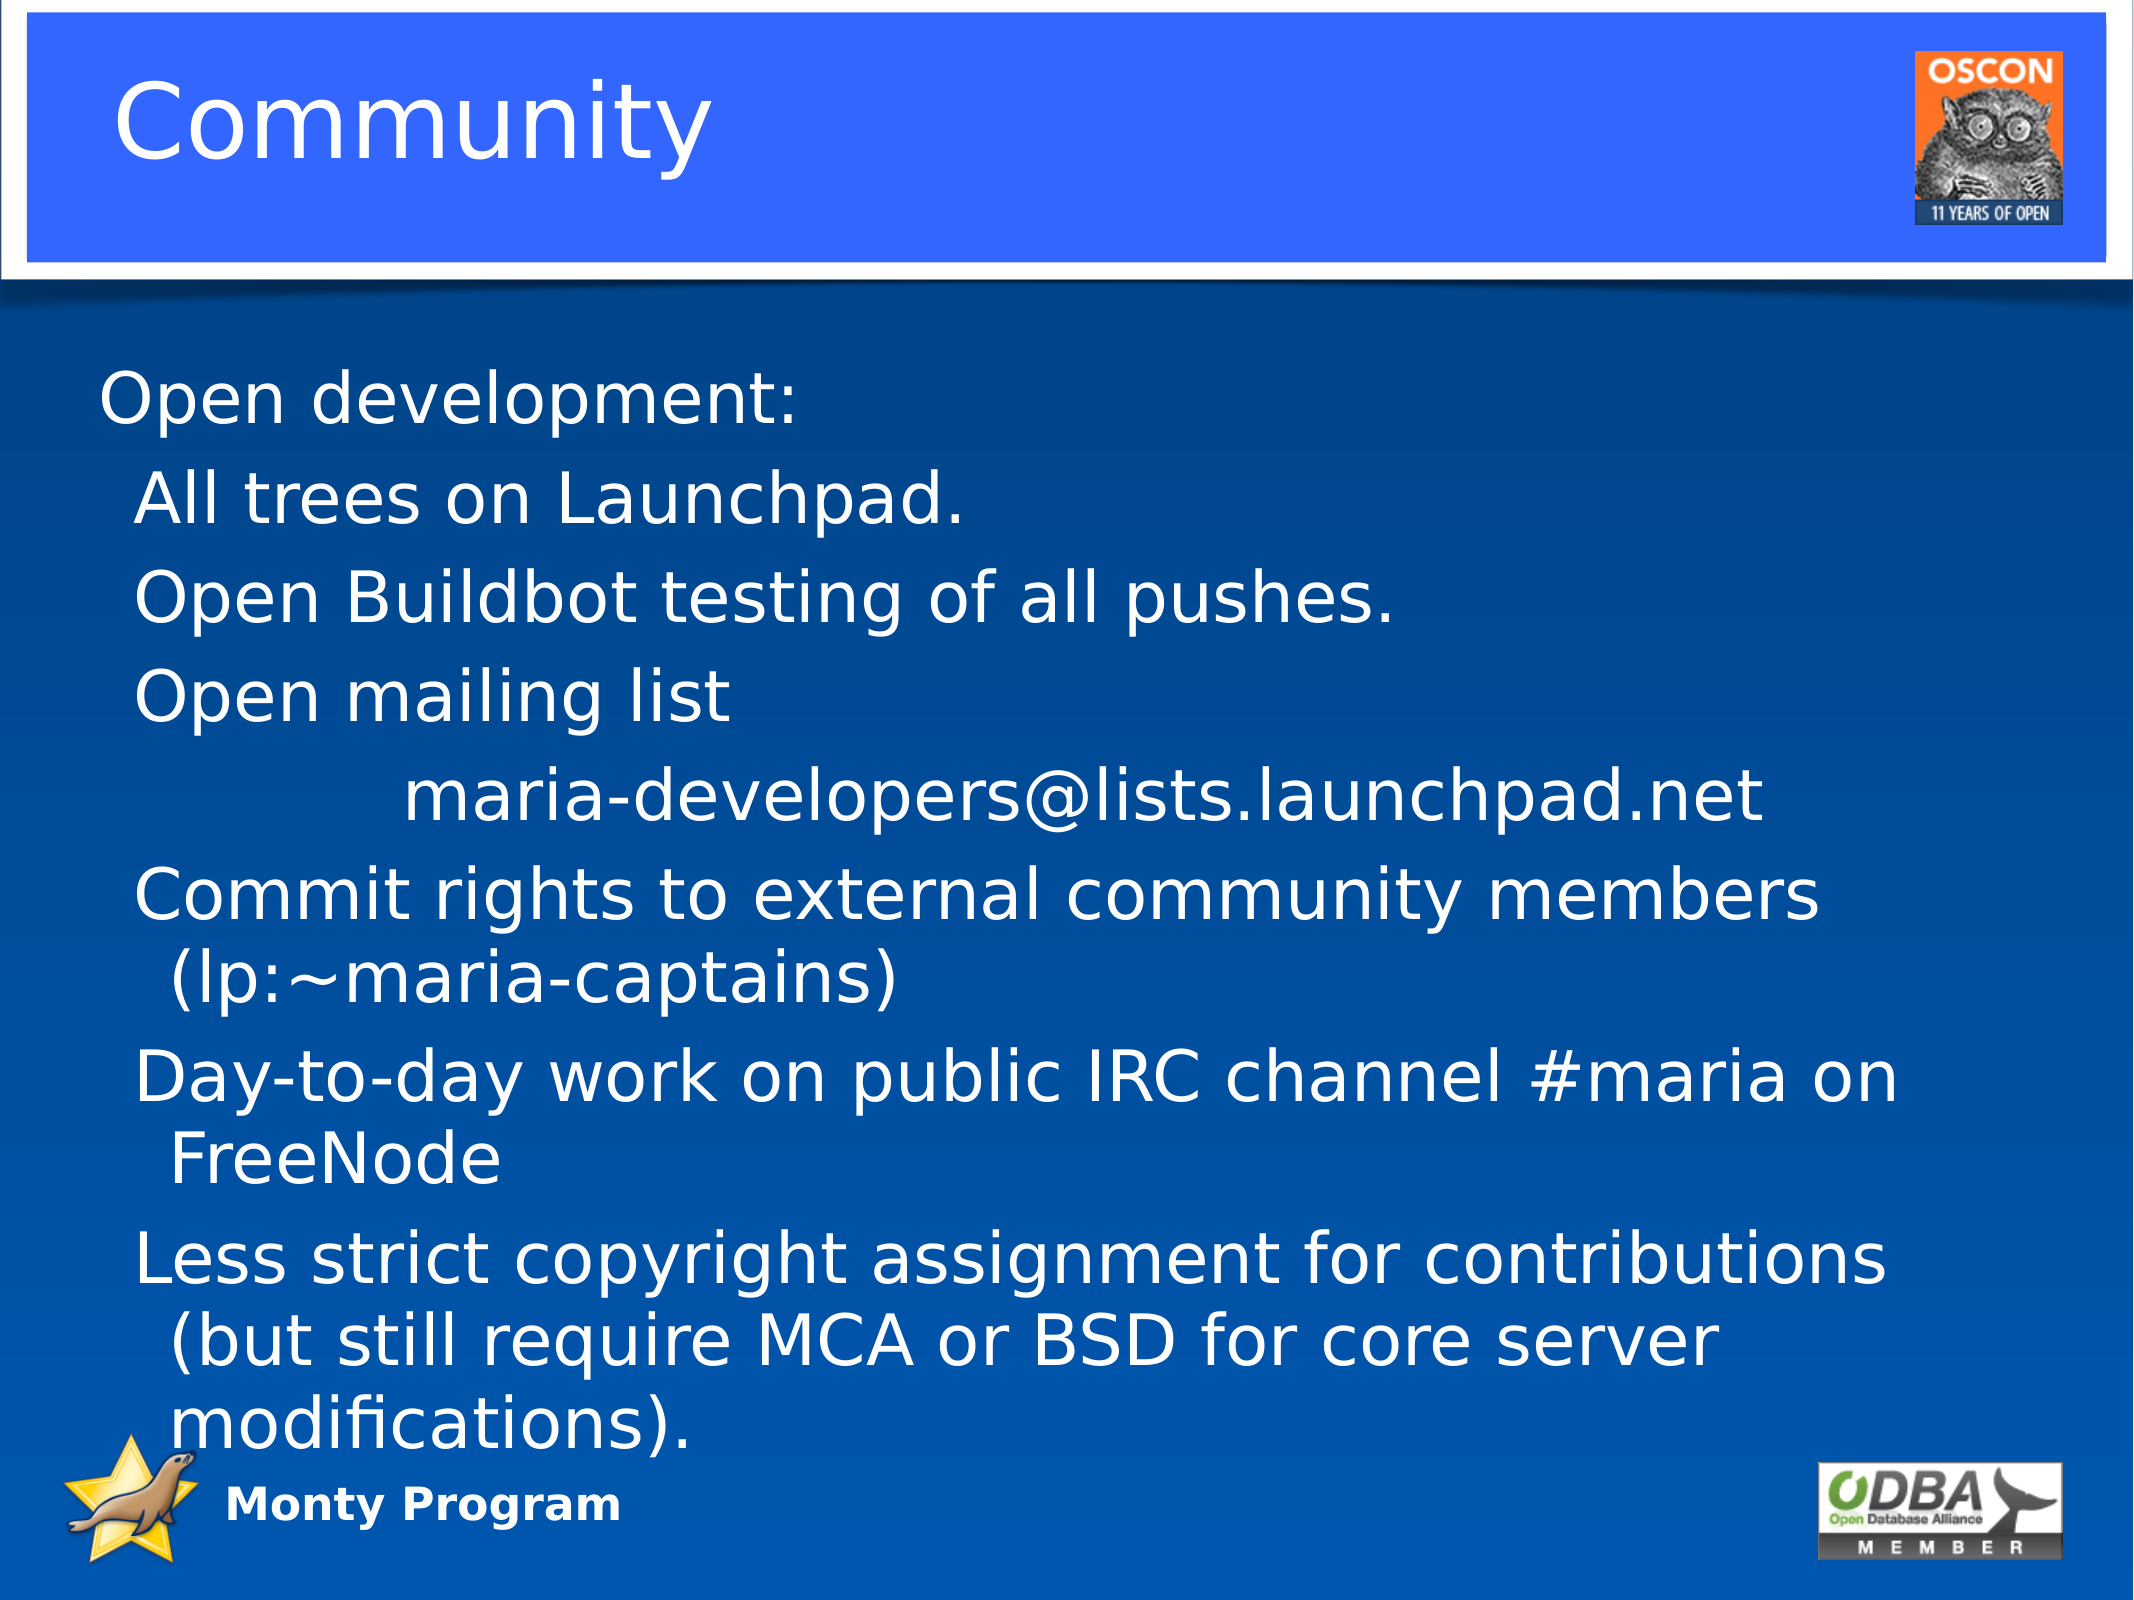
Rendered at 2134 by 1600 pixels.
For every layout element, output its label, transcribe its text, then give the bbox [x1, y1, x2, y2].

picture [1818, 1462, 2063, 1560]
title Community [104, 36, 2067, 210]
picture [60, 1428, 203, 1571]
picture [0, 0, 2134, 313]
list Open development: All trees on Launchpad. Open Buildbot testing of all pushes. Open mailing list maria-developers@lists.launchpad.net Commit rights to external community members (lp:~maria-captains) Day-to-day work on public IRC channel #maria on FreeNode Less strict copyright assignment for contributions (but still require MCA or BSD for core server modifications). [89, 349, 2053, 1474]
